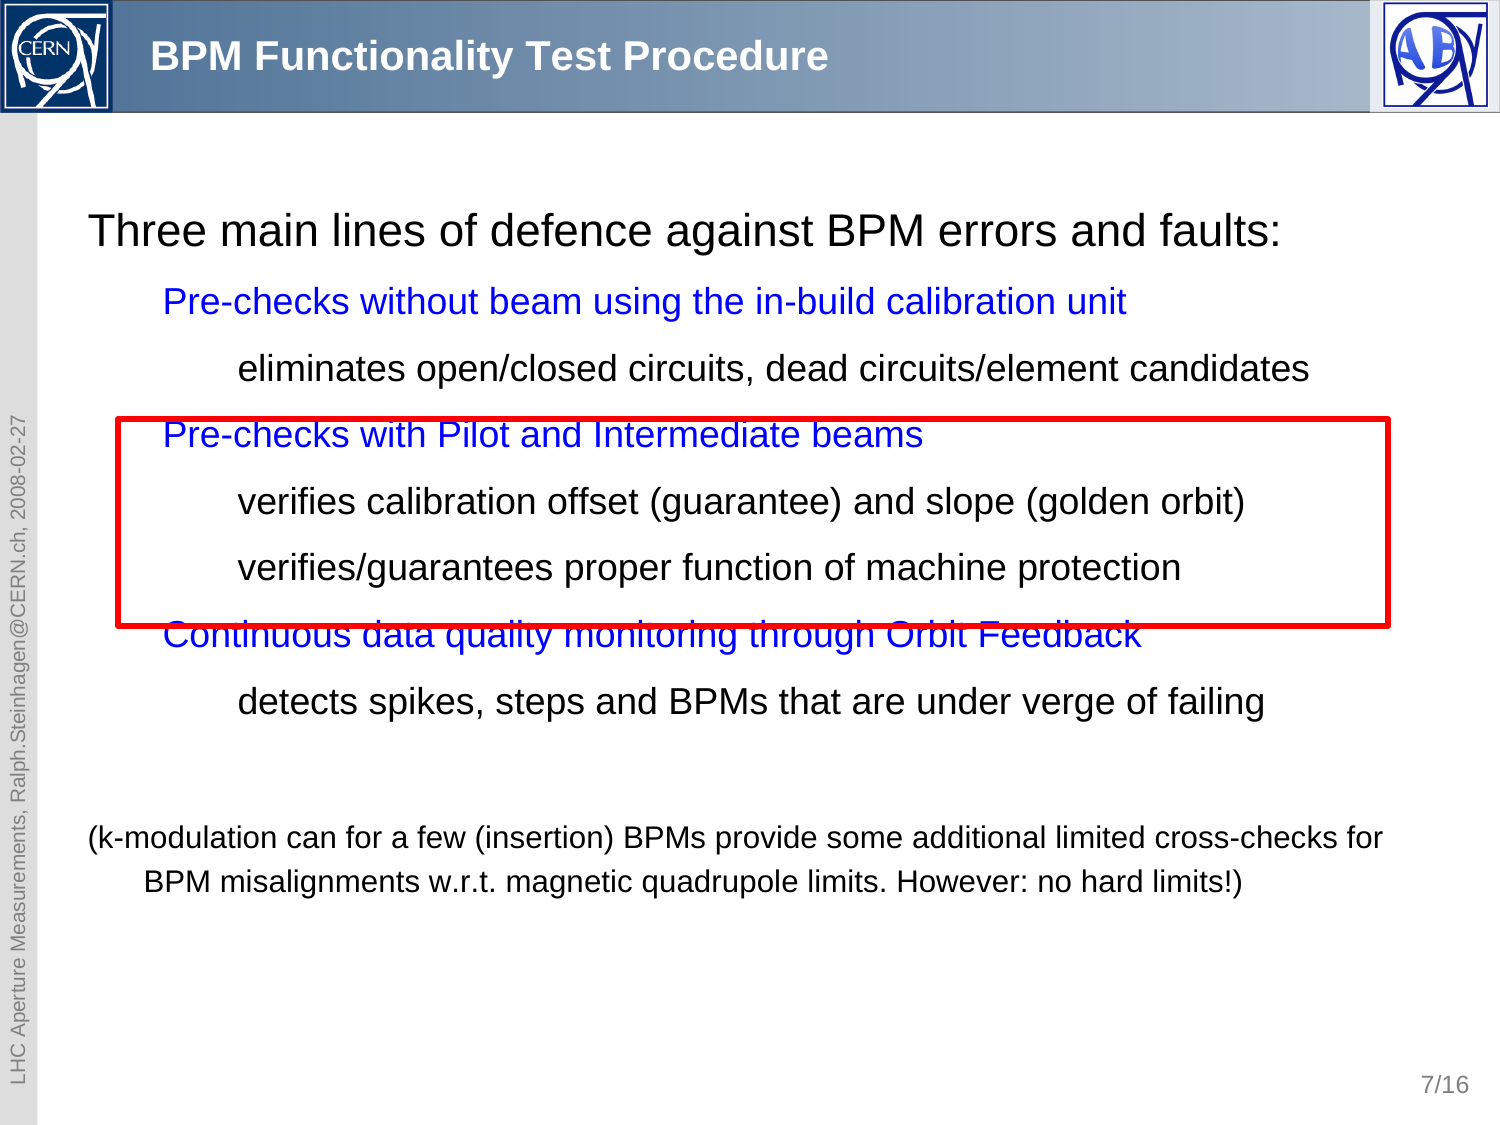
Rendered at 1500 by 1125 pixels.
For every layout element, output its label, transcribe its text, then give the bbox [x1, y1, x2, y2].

picture [1382, 1, 1489, 108]
picture [0, 0, 113, 113]
title BPM Functionality Test Procedure [150, 7, 1201, 106]
list Three main lines of defence against BPM errors and faults: Pre-checks without beam using the in-build calibration unit eliminates open/closed circuits, dead circuits/element candidates Pre-checks with Pilot and Intermediate beams verifies calibration offset (guarantee) and slope (golden orbit) verifies/guarantees proper function of machine protection Continuous data quality monitoring through Orbit Feedback detects spikes, steps and BPMs that are under verge of failing (k-modulation can for a few (insertion) BPMs provide some additional limited cross-checks for BPM misalignments w.r.t. magnetic quadrupole limits. However: no hard limits!) [87, 137, 1438, 1016]
